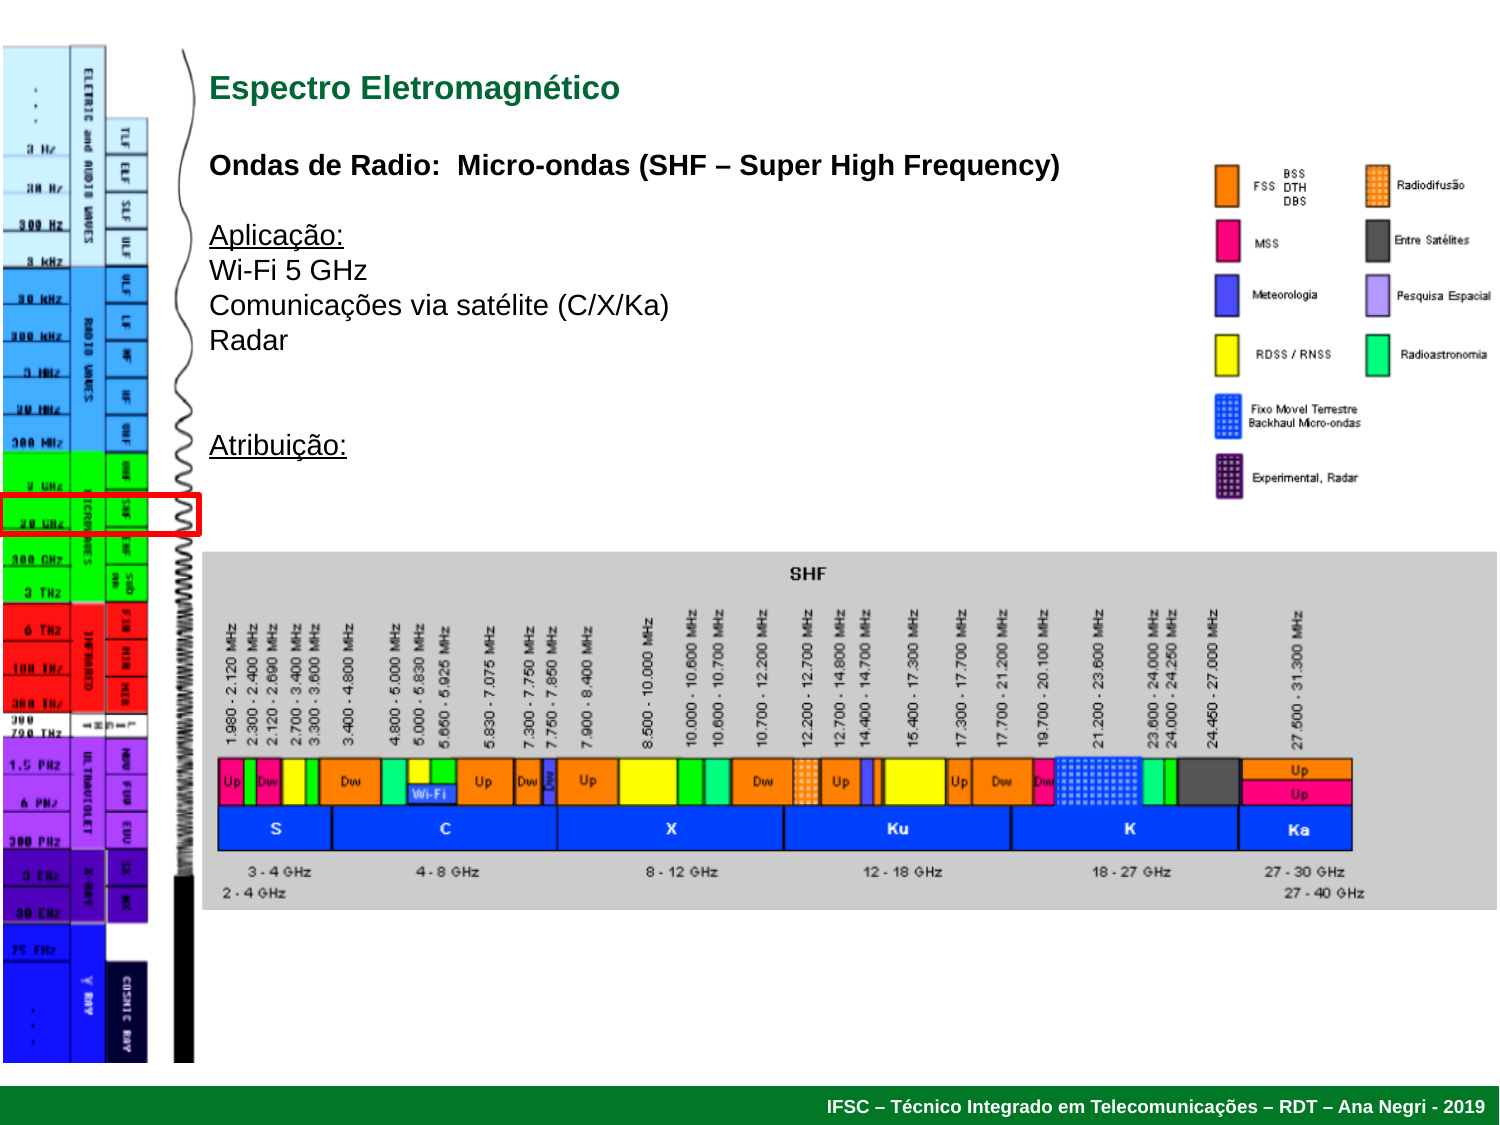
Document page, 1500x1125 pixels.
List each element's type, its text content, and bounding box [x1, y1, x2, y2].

text_box IFSC – Técnico Integrado em Telecomunicações – RDT – Ana Negri - 2019 [812, 1087, 1500, 1125]
picture [3, 498, 196, 531]
text_box [0, 1086, 1499, 1125]
picture [202, 549, 1497, 910]
picture [3, 537, 199, 1063]
text_box Espectro Eletromagnético Ondas de Radio: Micro-ondas (SHF – Super High Frequency) Aplicação: Wi-Fi 5 GHz Comunicações via satélite (C/X/Ka) Radar Atribuição: [199, 59, 1264, 613]
picture [3, 35, 199, 492]
picture [1200, 139, 1496, 515]
